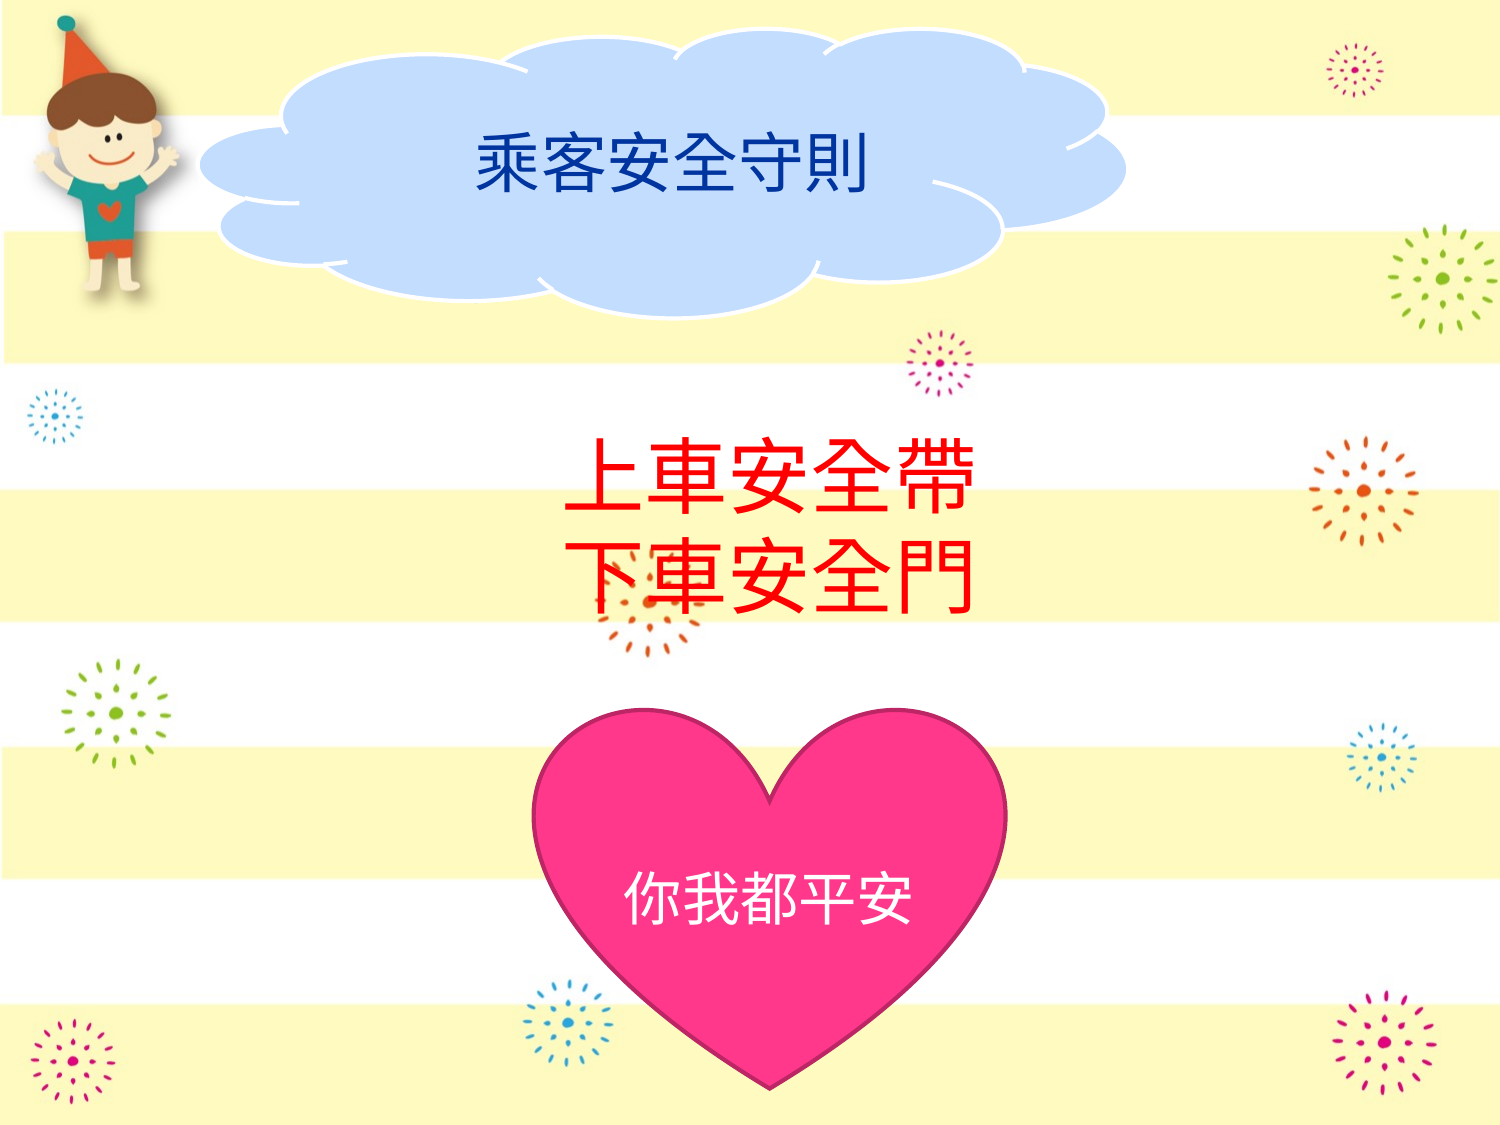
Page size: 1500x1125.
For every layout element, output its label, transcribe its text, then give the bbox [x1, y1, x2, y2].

text_box [197, 28, 1129, 319]
picture [0, 0, 1500, 1125]
title 上車安全帶 下車安全門 [324, 376, 1215, 672]
text_box 乘客安全守則 [301, 90, 1046, 209]
text_box 你我都平安 [533, 709, 1006, 1089]
